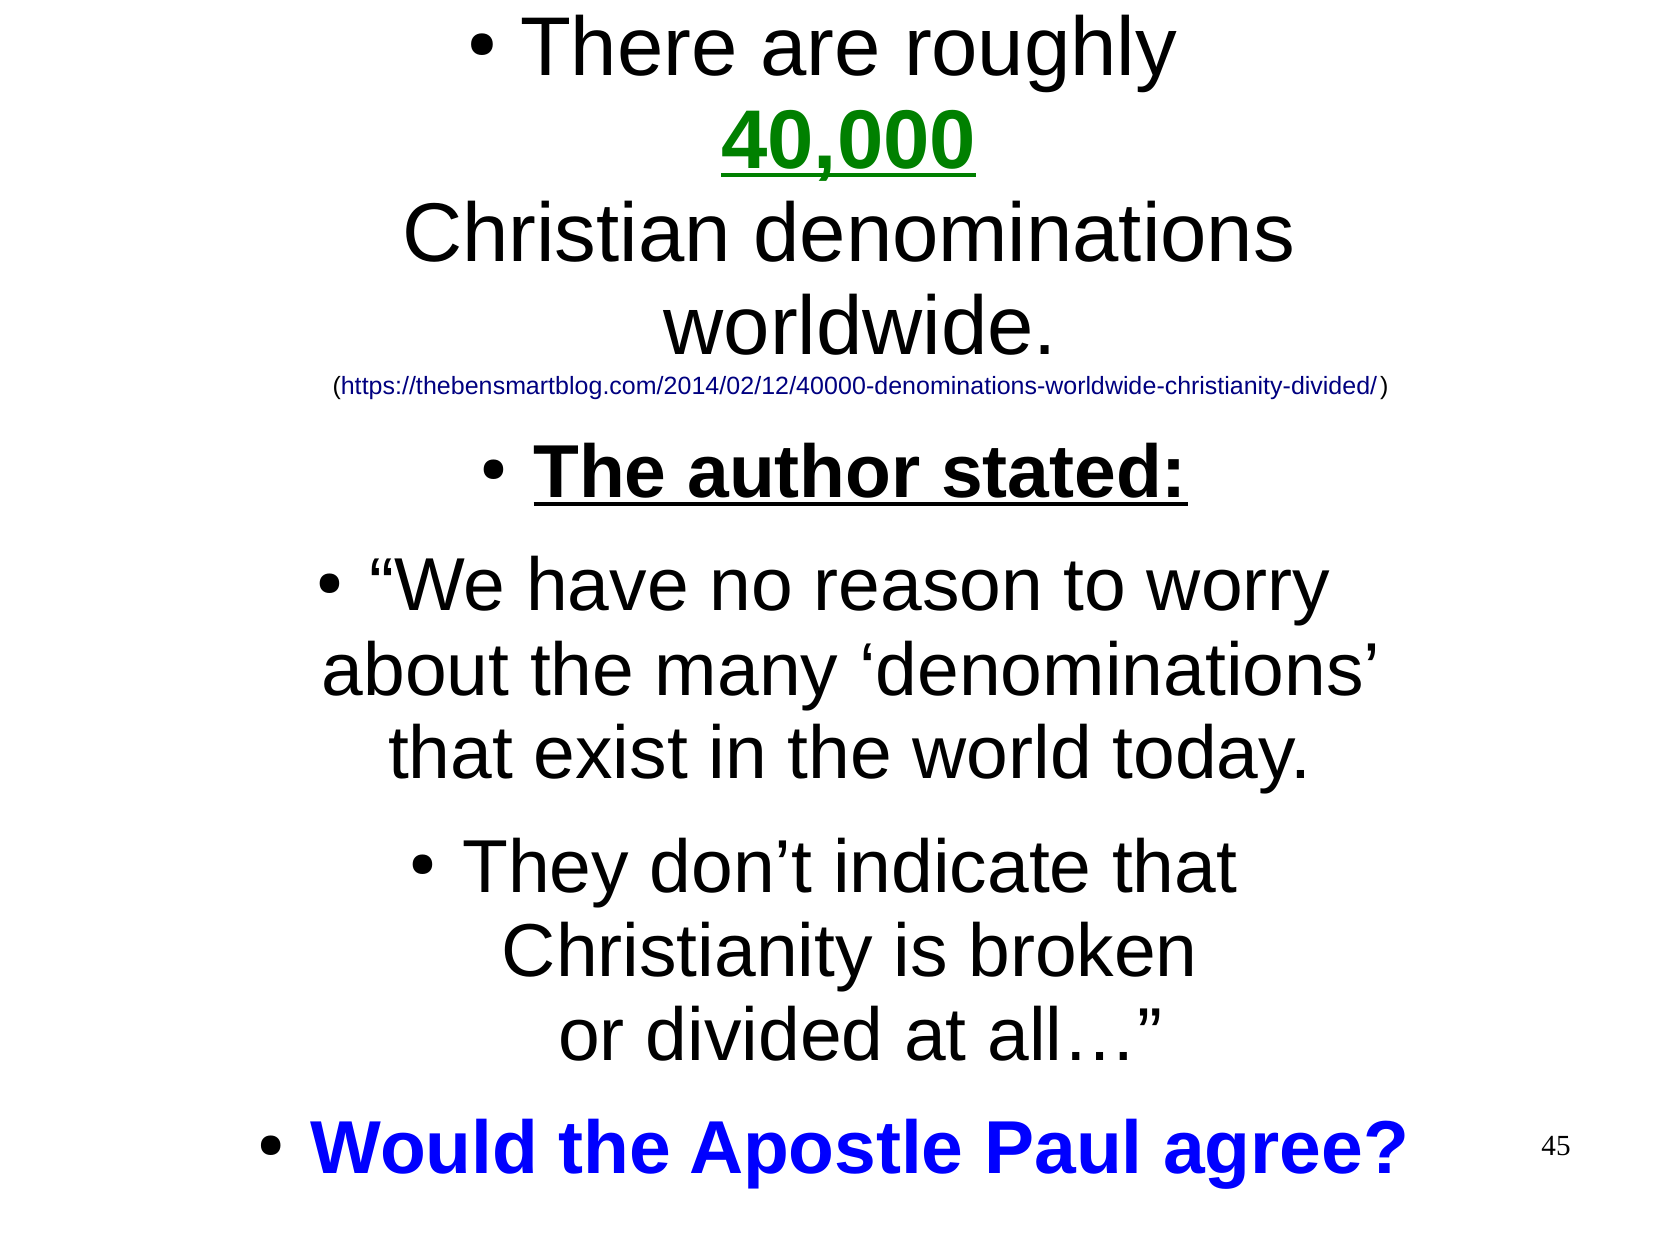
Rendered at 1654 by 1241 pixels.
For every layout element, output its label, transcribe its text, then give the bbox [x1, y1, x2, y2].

list There are roughly 40,000 Christian denominations worldwide. (https://thebensmartblog.com/2014/02/12/40000-denominations-worldwide-christianity-divided/) The author stated: “We have no reason to worry about the many ‘denominations’ that exist in the world today. They don’t indicate that Christianity is broken or divided at all…” Would the Apostle Paul agree? [0, 0, 1651, 1238]
